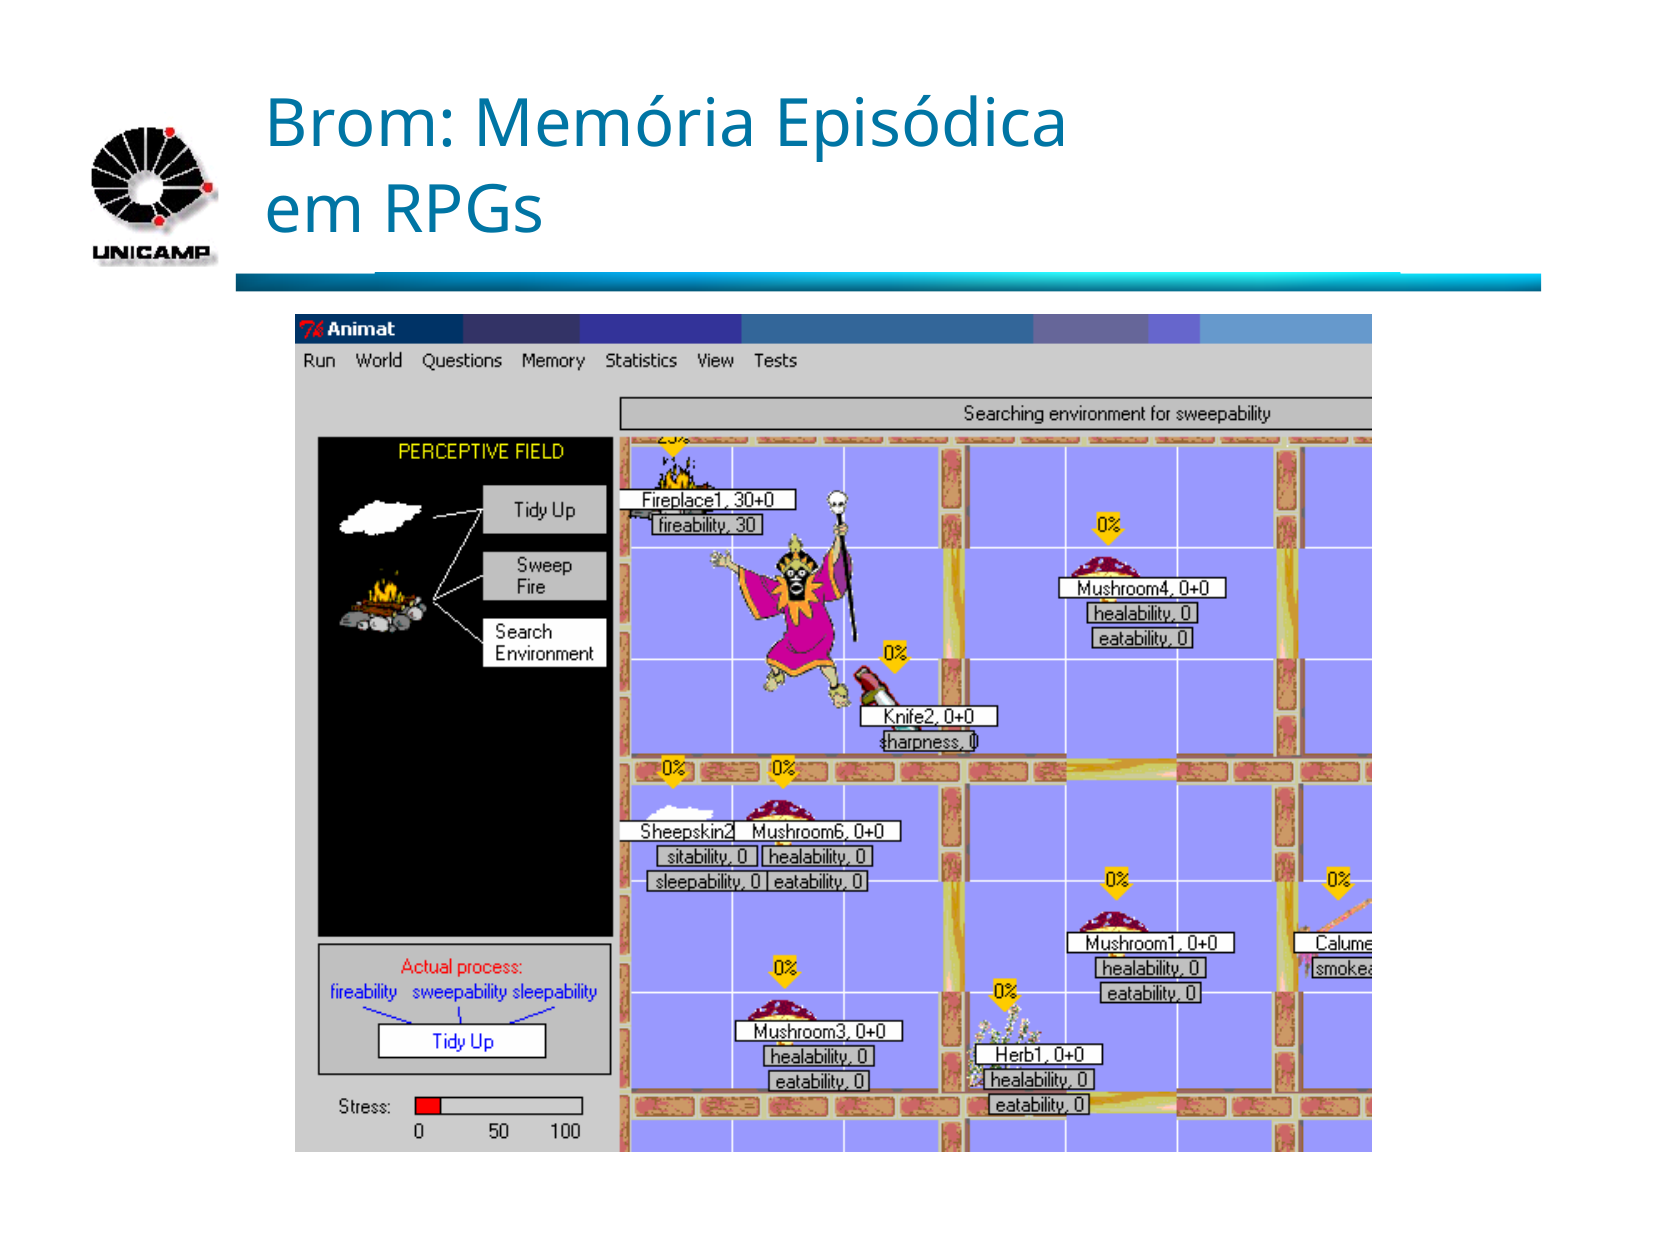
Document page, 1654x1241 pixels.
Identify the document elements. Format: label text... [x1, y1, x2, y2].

picture [125, 272, 1654, 295]
picture [295, 314, 1372, 1152]
title Brom: Memória Episódica em RPGs [264, 57, 1534, 250]
